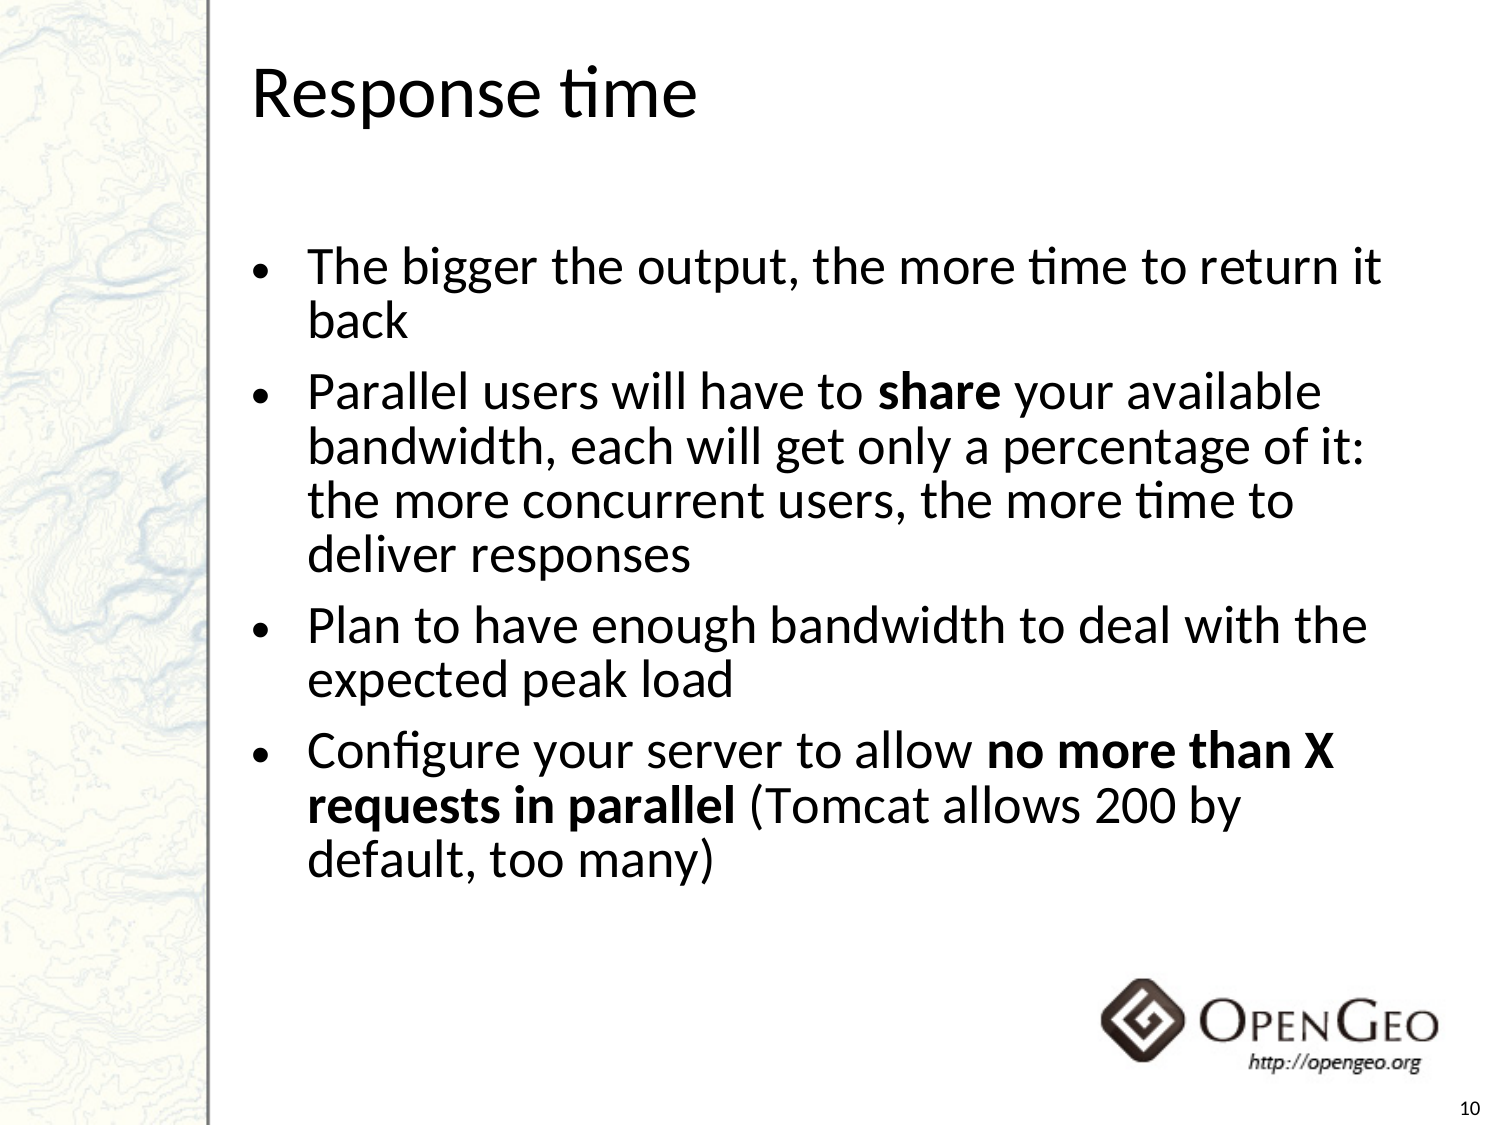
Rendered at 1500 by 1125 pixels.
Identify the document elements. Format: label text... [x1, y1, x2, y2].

picture [0, 0, 1500, 1125]
title Response time [236, 13, 1426, 185]
list The bigger the output, the more time to return it back Parallel users will have to share your available bandwidth, each will get only a percentage of it: the more concurrent users, the more time to deliver responses Plan to have enough bandwidth to deal with the expected peak load Configure your server to allow no more than X requests in parallel (Tomcat allows 200 by default, too many) [236, 236, 1426, 1063]
